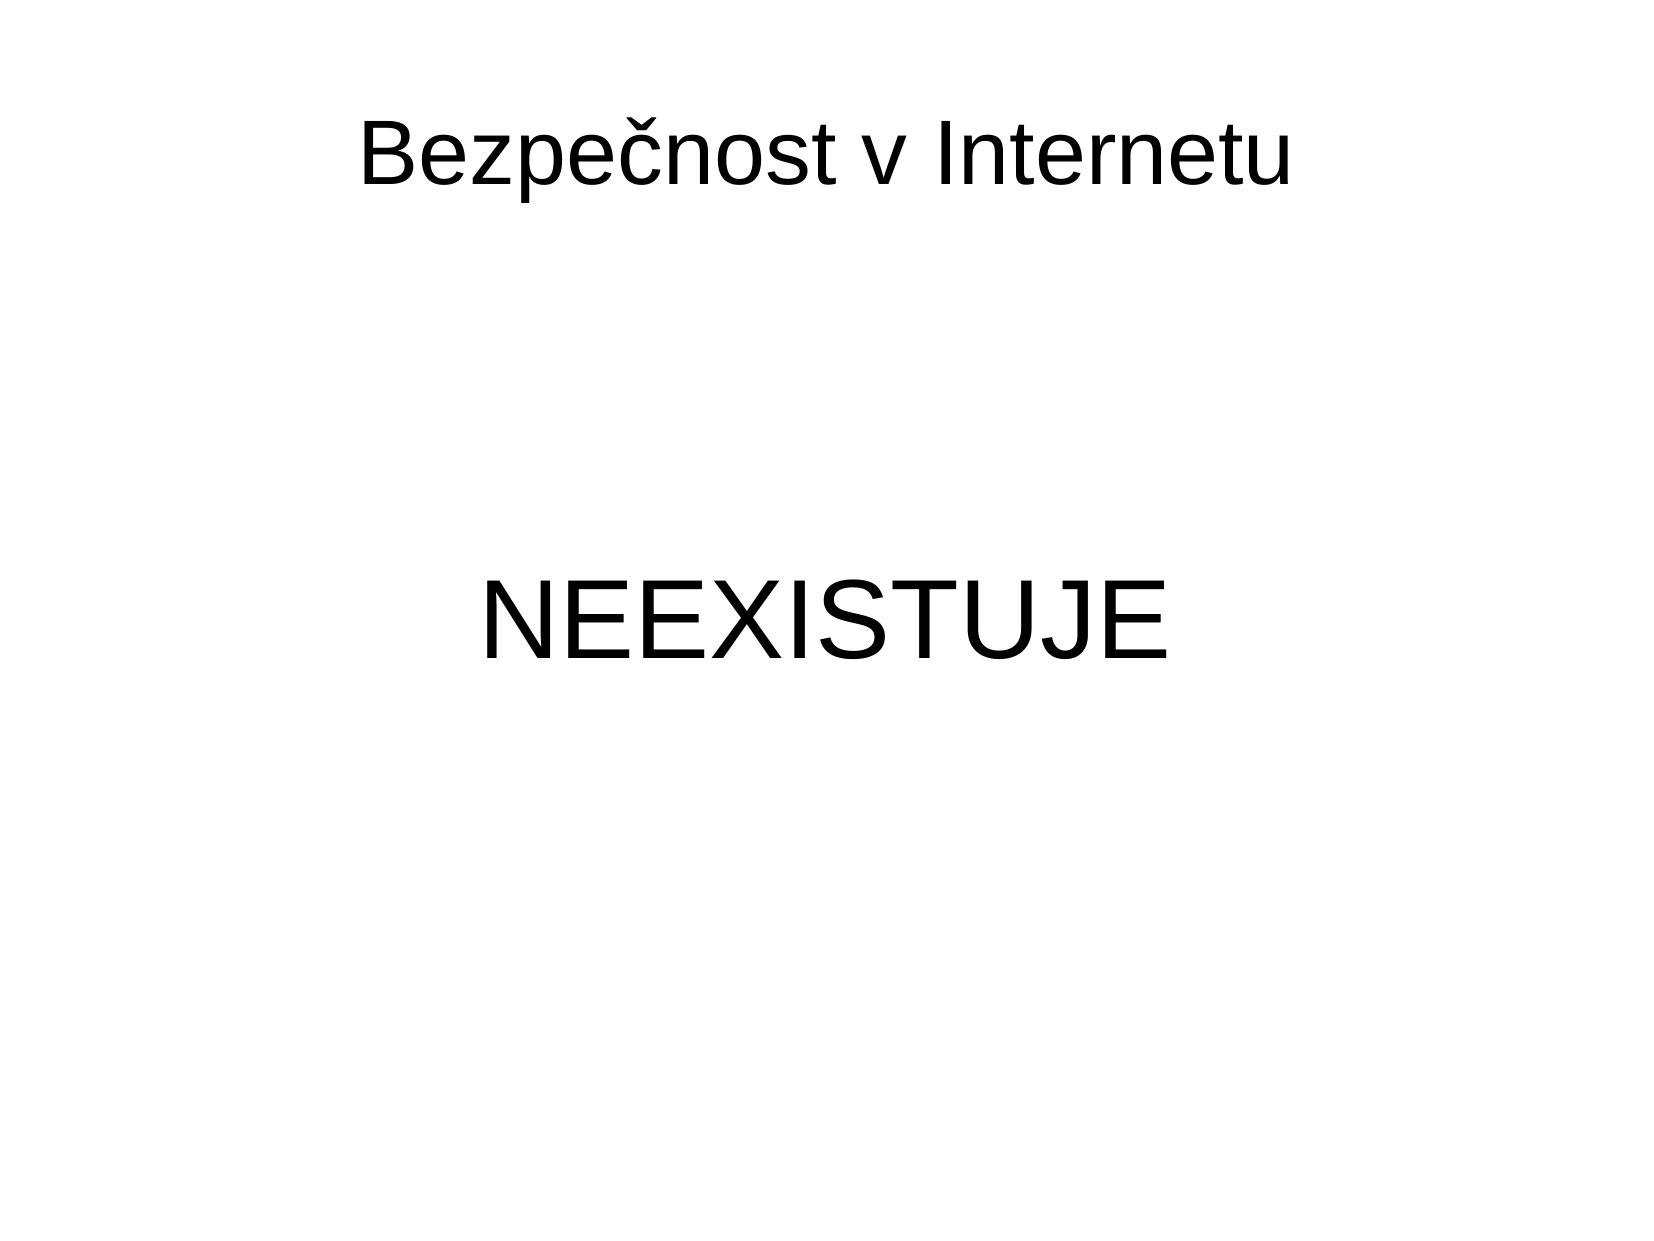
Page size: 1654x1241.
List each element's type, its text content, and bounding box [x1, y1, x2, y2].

text_box NEEXISTUJE [463, 549, 1190, 691]
title Bezpečnost v Internetu [82, 49, 1571, 257]
